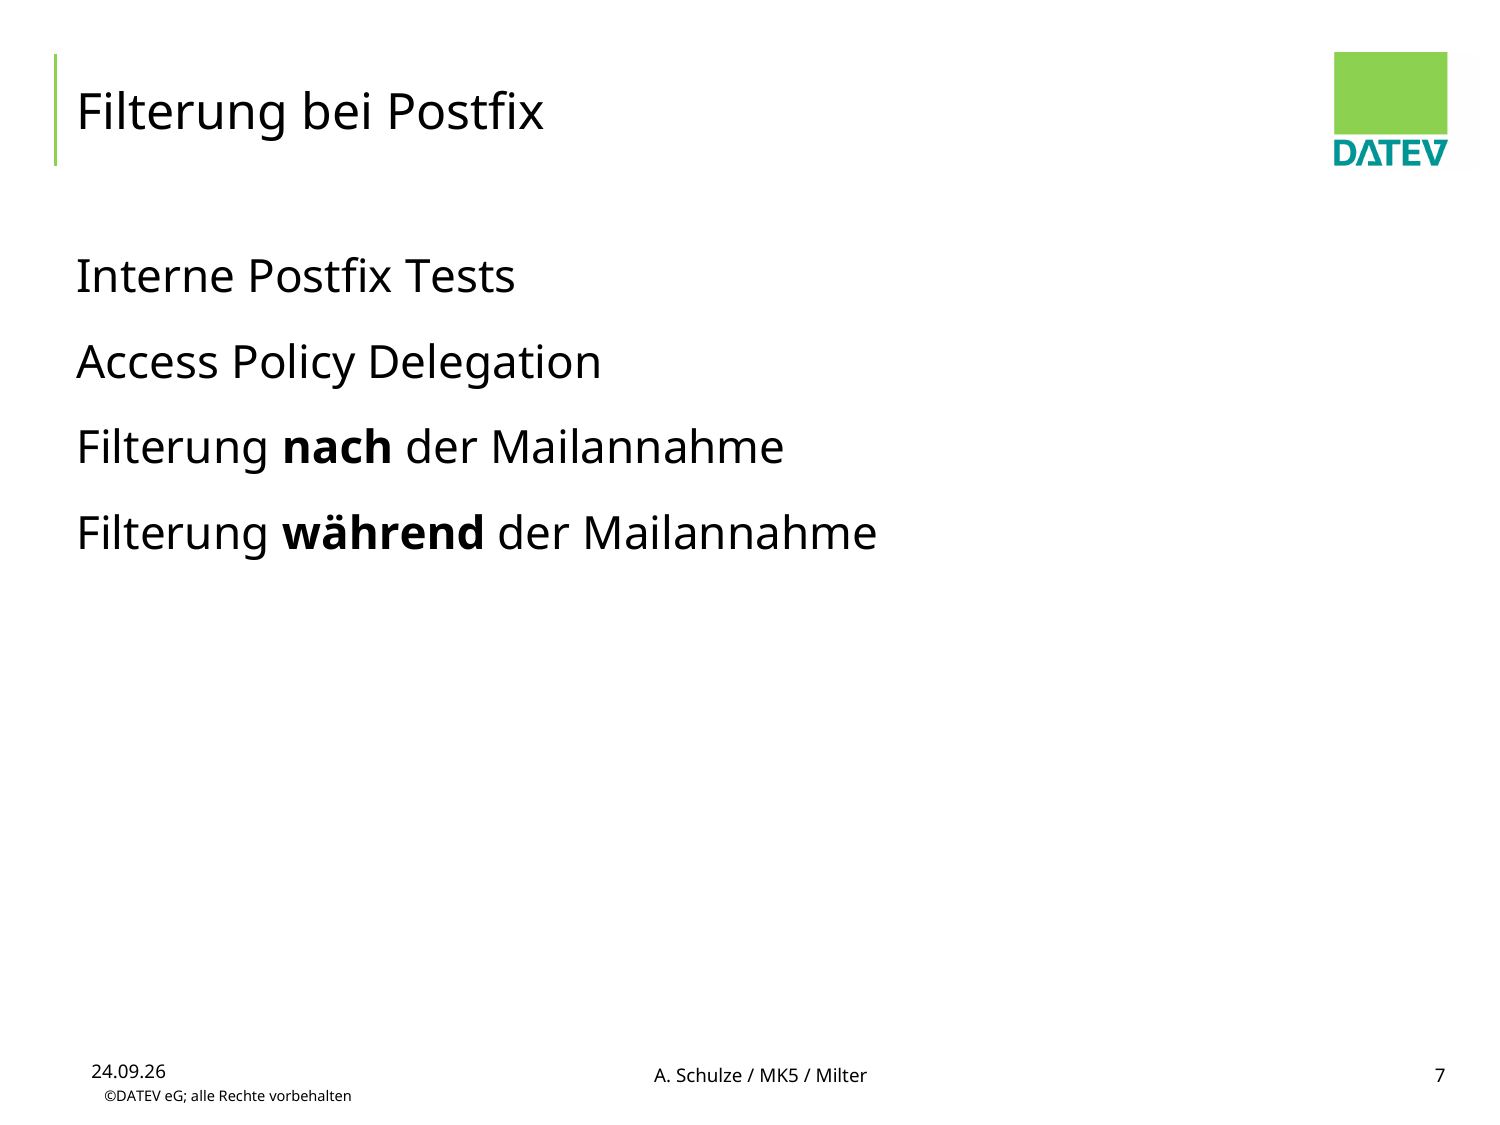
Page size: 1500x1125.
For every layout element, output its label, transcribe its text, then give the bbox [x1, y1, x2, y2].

list Interne Postfix Tests Access Policy Delegation Filterung nach der Mailannahme Filterung während der Mailannahme [76, 243, 1447, 1026]
picture [1333, 52, 1478, 173]
title Filterung bei Postfix [76, 46, 1235, 174]
